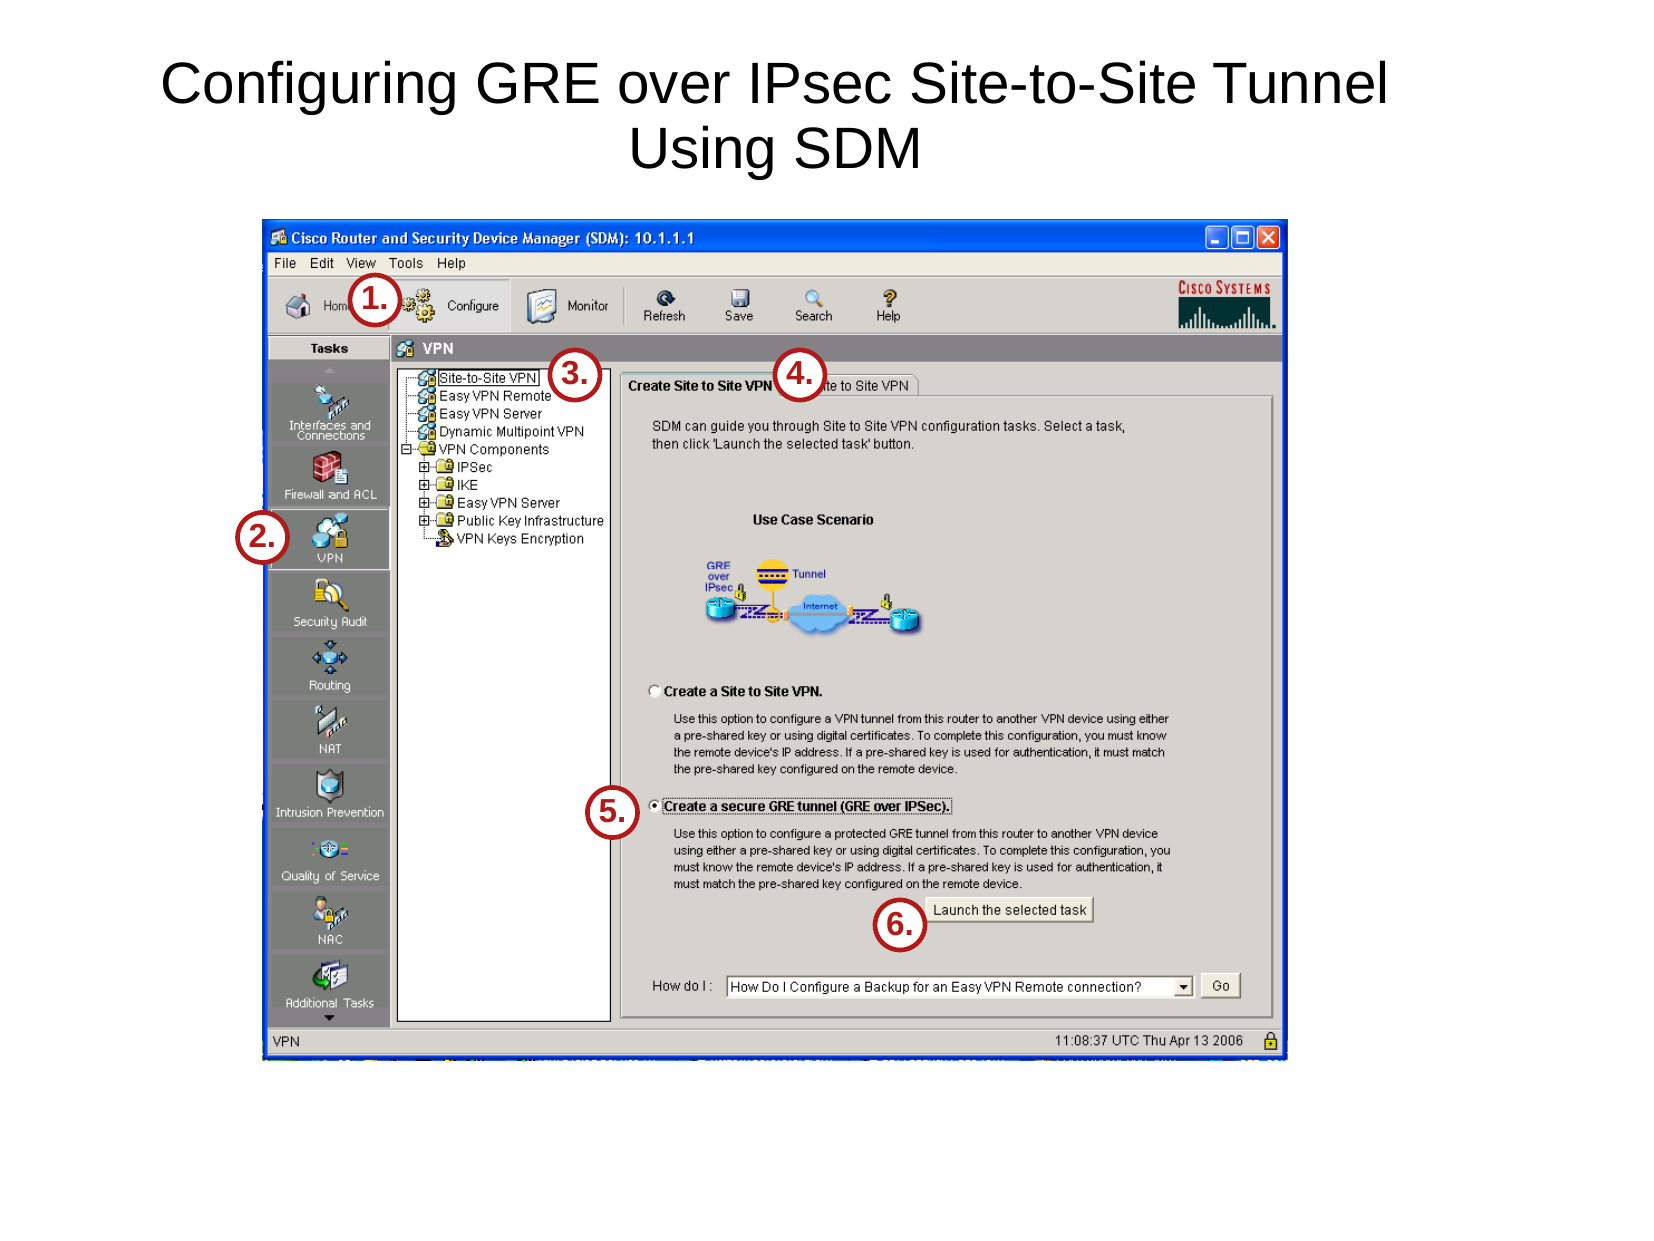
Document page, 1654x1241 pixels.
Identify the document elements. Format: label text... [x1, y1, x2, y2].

text_box 2. [237, 512, 288, 563]
picture [262, 219, 1288, 1061]
text_box 5. [587, 787, 638, 838]
text_box 3. [549, 350, 601, 401]
text_box 6. [875, 899, 926, 951]
title Configuring GRE over IPsec Site-to-Site Tunnel Using SDM [107, 44, 1444, 188]
text_box 1. [350, 275, 401, 326]
text_box 4. [774, 350, 826, 401]
